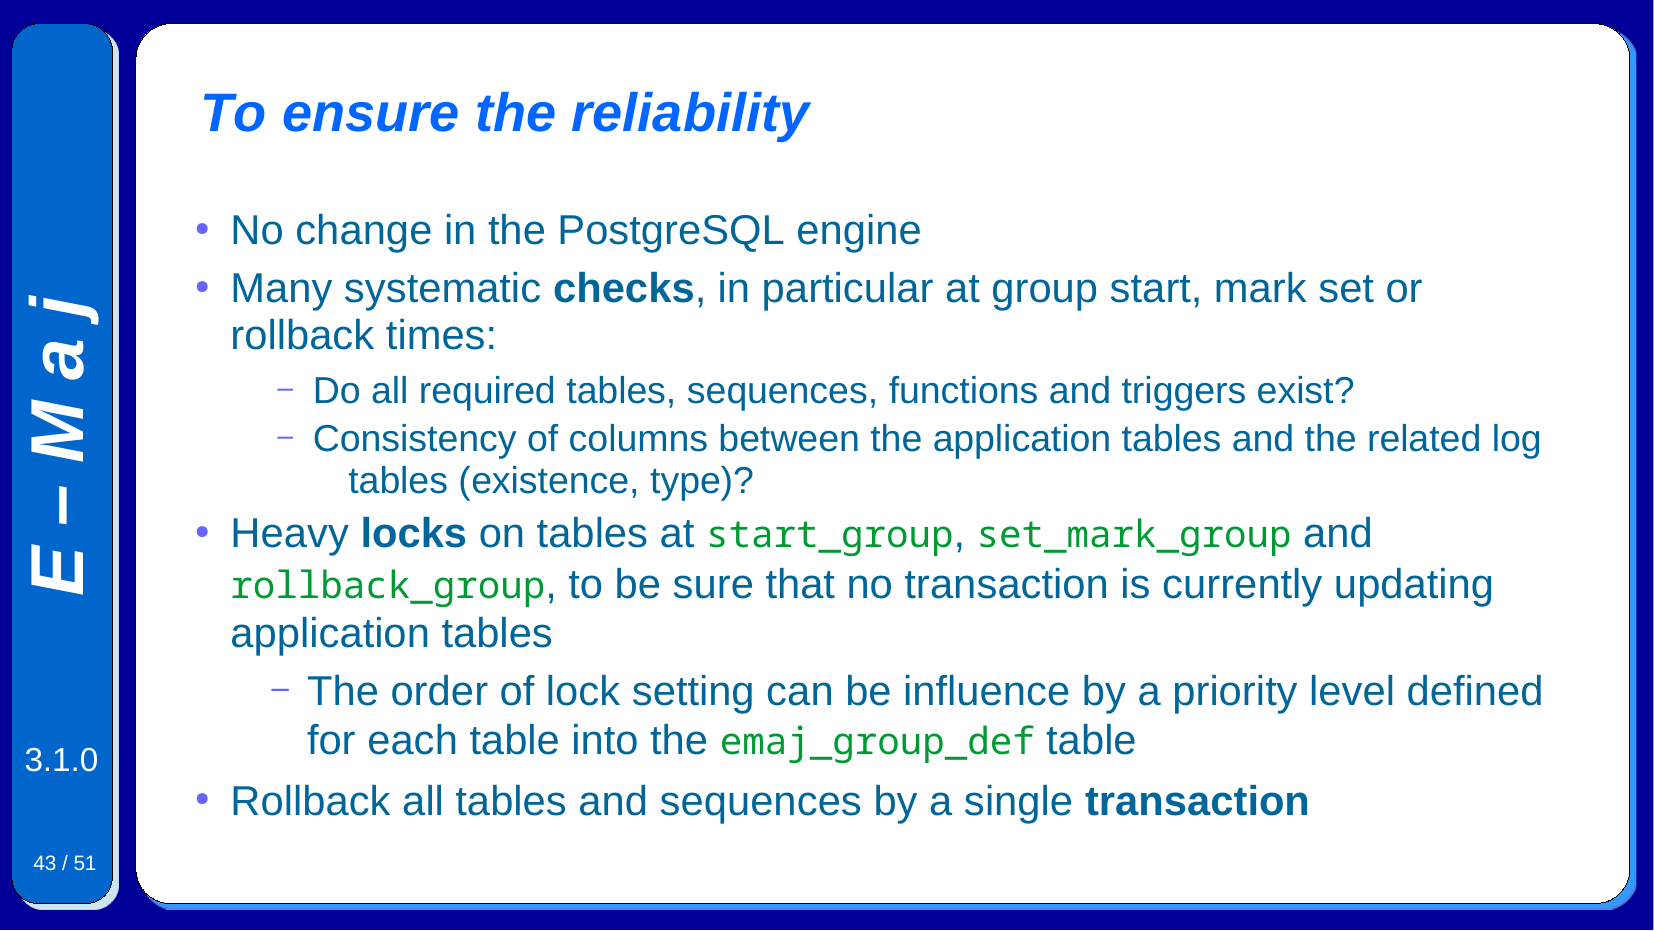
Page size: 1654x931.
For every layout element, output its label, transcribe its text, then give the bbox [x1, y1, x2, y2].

list No change in the PostgreSQL engine Many systematic checks, in particular at group start, mark set or rollback times: Do all required tables, sequences, functions and triggers exist? Consistency of columns between the application tables and the related log tables (existence, type)? Heavy locks on tables at start_group, set_mark_group and rollback_group, to be sure that no transaction is currently updating application tables The order of lock setting can be influence by a priority level defined for each table into the emaj_group_def table Rollback all tables and sequences by a single transaction [177, 206, 1587, 827]
title To ensure the reliability [200, 34, 1575, 191]
